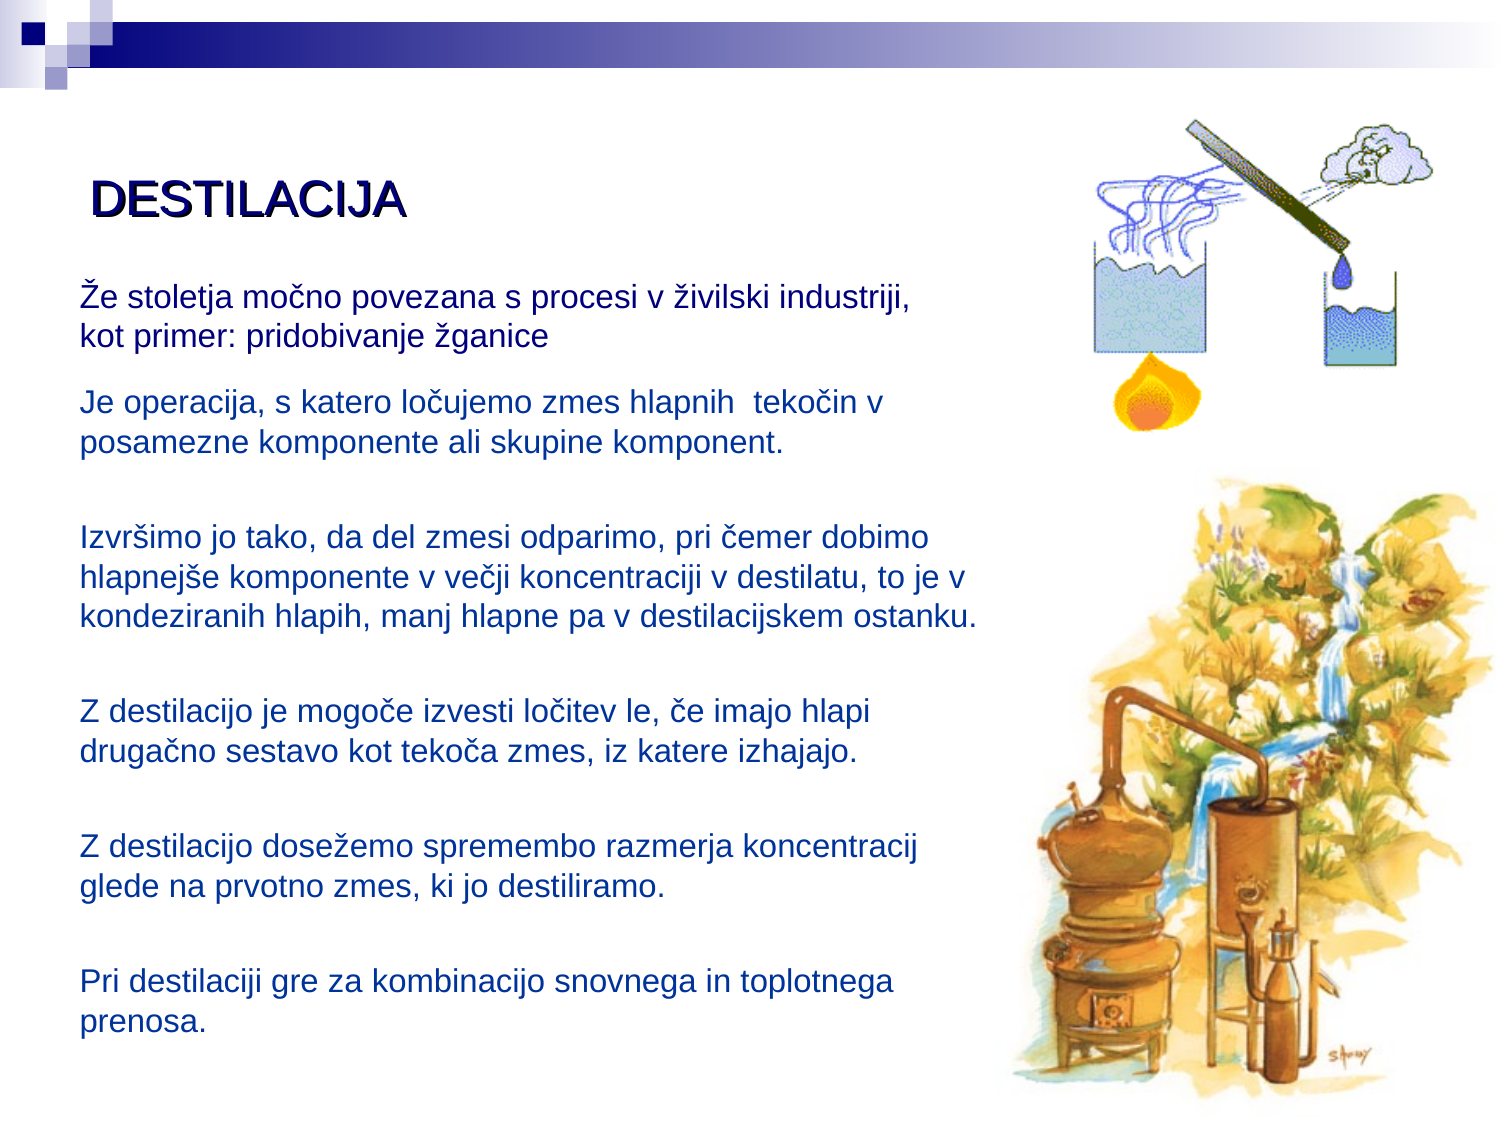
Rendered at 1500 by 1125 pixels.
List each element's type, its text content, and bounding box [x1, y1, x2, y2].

text_box Je operacija, s katero ločujemo zmes hlapnih tekočin v posamezne komponente ali skupine komponent. Izvršimo jo tako, da del zmesi odparimo, pri čemer dobimo hlapnejše komponente v večji koncentraciji v destilatu, to je v kondeziranih hlapih, manj hlapne pa v destilacijskem ostanku. Z destilacijo je mogoče izvesti ločitev le, če imajo hlapi drugačno sestavo kot tekoča zmes, iz katere izhajajo. Z destilacijo dosežemo spremembo razmerja koncentracij glede na prvotno zmes, ki jo destiliramo. Pri destilaciji gre za kombinacijo snovnega in toplotnega prenosa. [64, 373, 1022, 1052]
text_box Že stoletja močno povezana s procesi v živilski industriji, kot primer: pridobivanje žganice [64, 267, 940, 363]
text_box DESTILACIJA [75, 115, 1010, 233]
picture [995, 467, 1500, 1117]
picture [1084, 91, 1447, 433]
